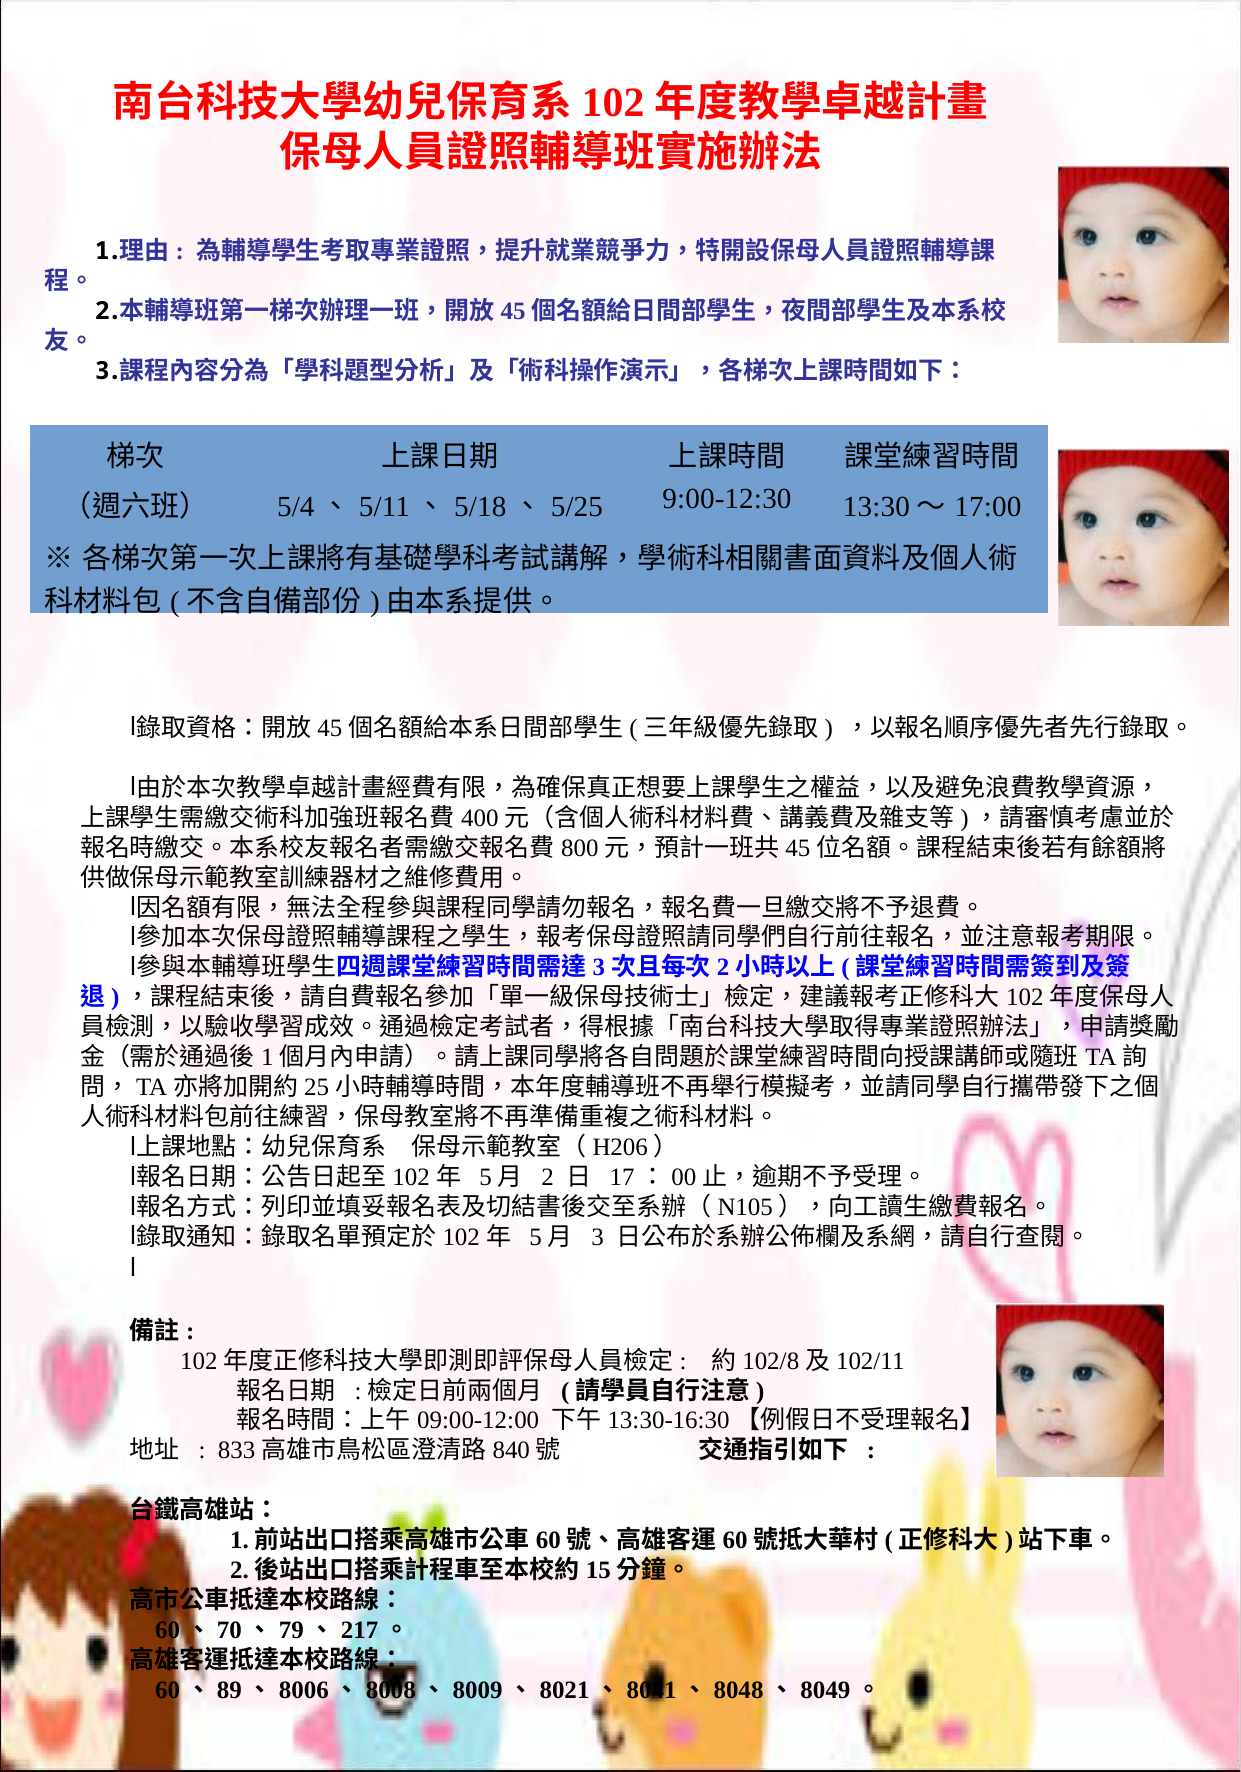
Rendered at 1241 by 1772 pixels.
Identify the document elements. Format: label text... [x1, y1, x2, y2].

picture [0, 0, 1241, 1772]
table_header 上課日期 [242, 425, 638, 475]
table_header 課堂練習時間 [816, 425, 1048, 475]
table_cell （週六班） [30, 475, 242, 528]
table_header 上課時間 [638, 425, 816, 475]
table_cell 13:30～17:00 [816, 475, 1048, 528]
table_cell ※各梯次第一次上課將有基礎學科考試講解，學術科相關書面資料及個人術科材料包(不含自備部份)由本系提供。 [30, 528, 1048, 613]
text_box 錄取資格：開放45個名額給本系日間部學生(三年級優先錄取) ，以報名順序優先者先行錄取。 由於本次教學卓越計畫經費有限，為確保真正想要上課學生之權益，以及避免浪費教學資源，上課學生需繳交術科加強班報名費400元（含個人術科材料費、講義費及雜支等)，請審慎考慮並於報名時繳交。本系校友報名者需繳交報名費800元，預計一班共45位名額。課程結束後若有餘額將供做保母示範教室訓練器材之維修費用。 因名額有限，無法全程參與課程同學請勿報名，報名費一旦繳交將不予退費。 參加本次保母證照輔導課程之學生，報考保母證照請同學們自行前往報名，並注意報考期限。 參與本輔導班學生四週課堂練習時間需達3次且每次2小時以上(課堂練習時間需簽到及簽退)，課程結束後，請自費報名參加「單一級保母技術士」檢定，建議報考正修科大102年度保母人員檢測，以驗收學習成效。通過檢定考試者，得根據「南台科技大學取得專業證照辦法」，申請獎勵金（需於通過後1個月內申請）。請上課同學將各自問題於課堂練習時間向授課講師或隨班TA詢問，TA亦將加開約25小時輔導時間，本年度輔導班不再舉行模擬考，並請同學自行攜帶發下之個人術科材料包前往練習，保母教室將不再準備重複之術科材料。 上課地點：幼兒保育系 保母示範教室（H206） 報名日期：公告日起至102年 5月 2 日 17：00止，逾期不予受理。 報名方式：列印並填妥報名表及切結書後交至系辦（N105），向工讀生繳費報名。 錄取通知：錄取名單預定於102年 5月 3 日公布於系辦公佈欄及系網，請自行查閱。 備註: 102年度正修科技大學即測即評保母人員檢定: 約102/8及102/11 報名日期 :檢定日前兩個月 (請學員自行注意) 報名時間：上午09:00-12:00 下午13:30-16:30【例假日不受理報名】 地址 : 833高雄市鳥松區澄清路840號 交通指引如下 : 台鐵高雄站： 1.前站出口搭乘高雄市公車60號、高雄客運60號抵大華村(正修科大)站下車。 2.後站出口搭乘計程車至本校約15分鐘。 高市公車抵達本校路線： 60、70、79、217。 高雄客運抵達本校路線： 60、89、8006、8008、8009、8021、8041、8048、8049。 [65, 704, 1199, 1741]
text_box 南台科技大學幼兒保育系102年度教學卓越計畫 保母人員證照輔導班實施辦法 理由: 為輔導學生考取專業證照，提升就業競爭力，特開設保母人員證照輔導課程。 本輔導班第一梯次辦理一班，開放45個名額給日間部學生，夜間部學生及本系校友。 課程內容分為「學科題型分析」及「術科操作演示」，各梯次上課時間如下： [30, 67, 1046, 422]
table_cell 9:00-12:30 [638, 475, 816, 528]
table_header 梯次 [30, 425, 242, 475]
table_cell 5/4、5/11、5/18、5/25 [242, 475, 638, 528]
